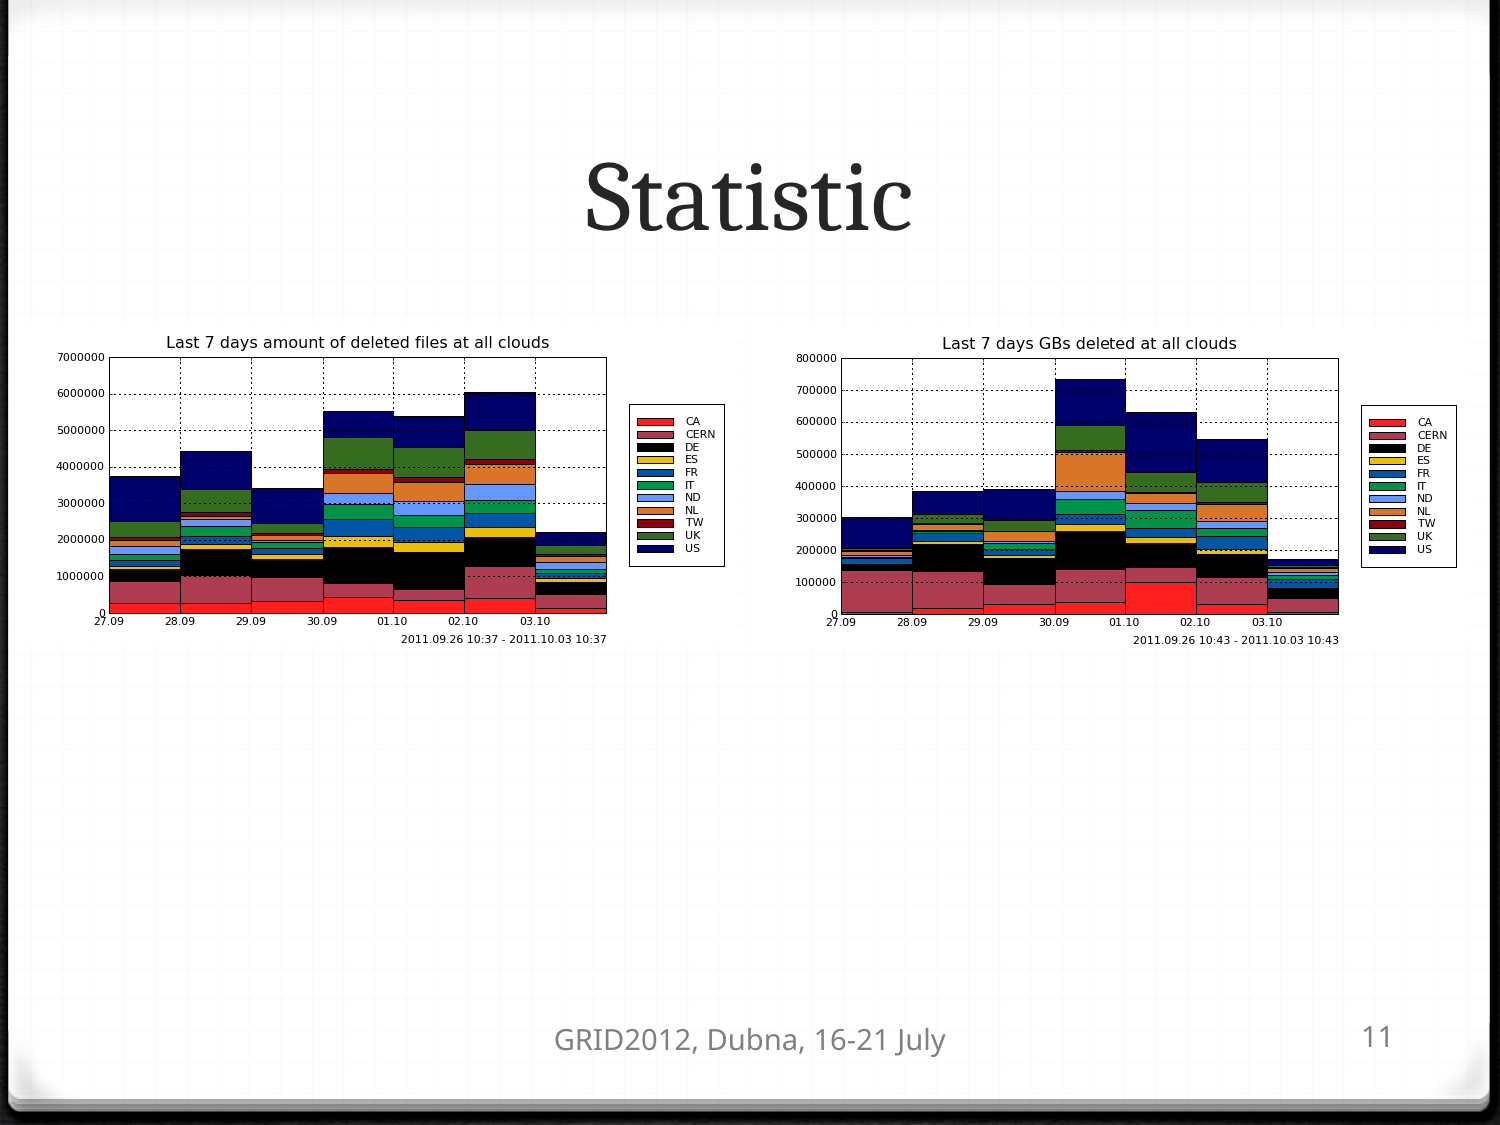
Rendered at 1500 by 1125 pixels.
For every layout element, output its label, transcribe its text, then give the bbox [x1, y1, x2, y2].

footer GRID2012, Dubna, 16-21 July [512, 1008, 988, 1069]
picture [0, 0, 1500, 1125]
title Statistic [90, 71, 1410, 309]
slide_number <number> [1059, 1008, 1410, 1069]
